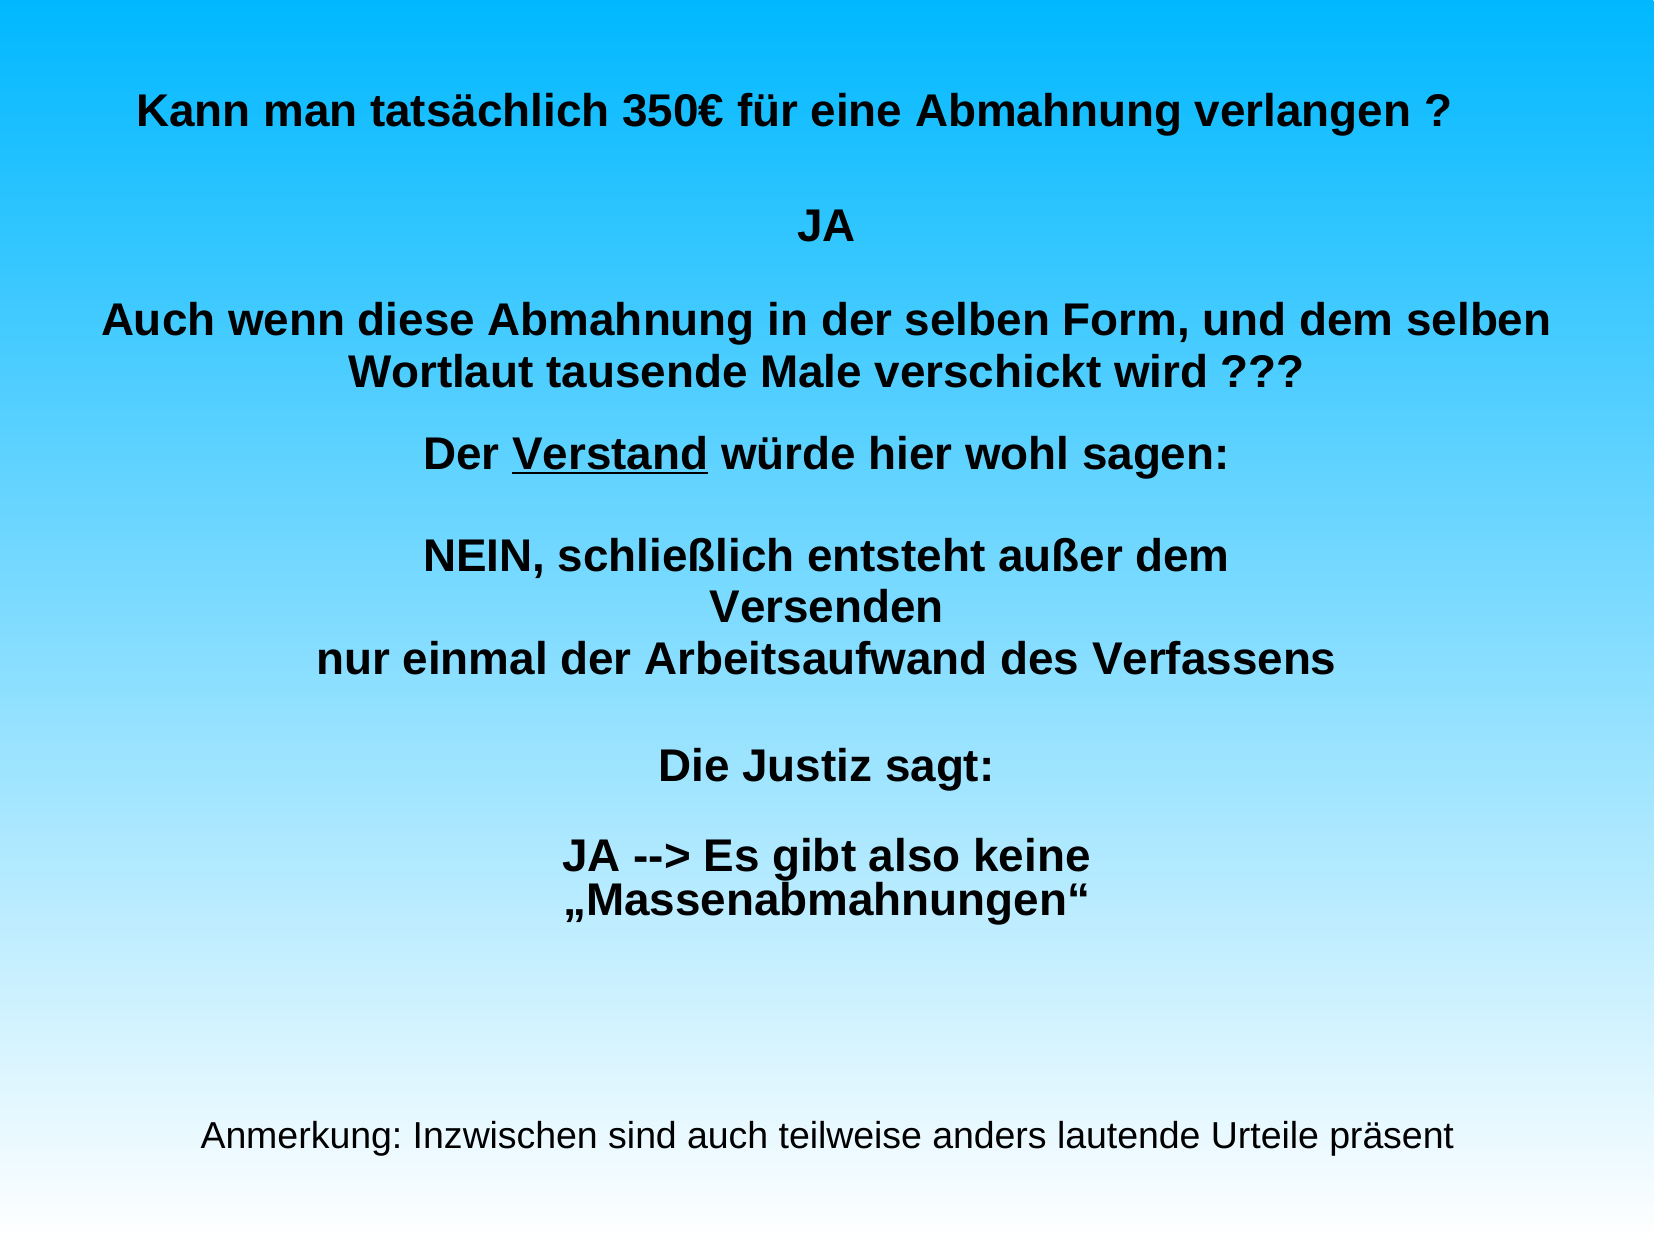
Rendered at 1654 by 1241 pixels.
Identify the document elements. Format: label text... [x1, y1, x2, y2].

text_box Der Verstand würde hier wohl sagen: NEIN, schließlich entsteht außer dem Versenden nur einmal der Arbeitsaufwand des Verfassens [286, 420, 1368, 645]
text_box Die Justiz sagt: JA --> Es gibt also keine „Massenabmahnungen“ [278, 738, 1375, 911]
text_box JA [782, 198, 872, 266]
text_box Kann man tatsächlich 350€ für eine Abmahnung verlangen ? [121, 83, 1533, 152]
text_box Anmerkung: Inzwischen sind auch teilweise anders lautende Urteile präsent [185, 1122, 1468, 1179]
text_box Auch wenn diese Abmahnung in der selben Form, und dem selben Wortlaut tausende Male verschickt wird ??? [14, 286, 1639, 407]
